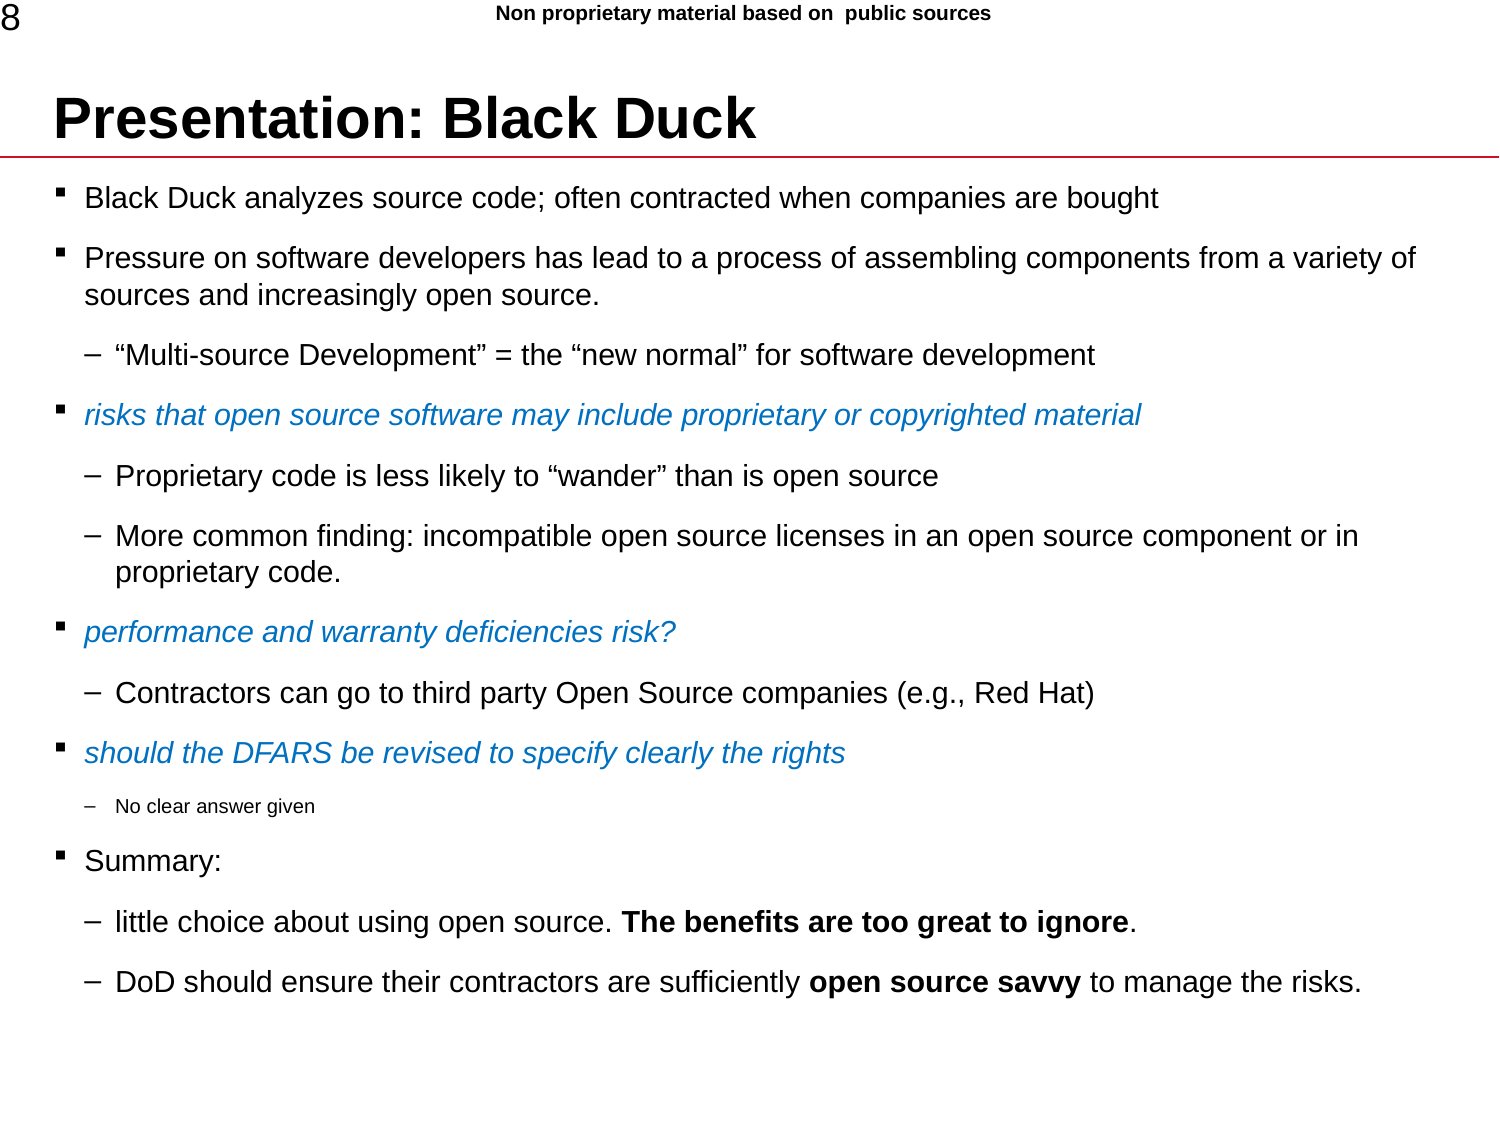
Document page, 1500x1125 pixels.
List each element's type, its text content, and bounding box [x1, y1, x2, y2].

list Black Duck analyzes source code; often contracted when companies are bought Pressure on software developers has lead to a process of assembling components from a variety of sources and increasingly open source. “Multi-source Development” = the “new normal” for software development risks that open source software may include proprietary or copyrighted material Proprietary code is less likely to “wander” than is open source More common finding: incompatible open source licenses in an open source component or in proprietary code. performance and warranty deficiencies risk? Contractors can go to third party Open Source companies (e.g., Red Hat) should the DFARS be revised to specify clearly the rights No clear answer given Summary: little choice about using open source. The benefits are too great to ignore. DoD should ensure their contractors are sufficiently open source savvy to manage the risks. [38, 170, 1461, 1011]
title Presentation: Black Duck [38, 35, 1225, 158]
